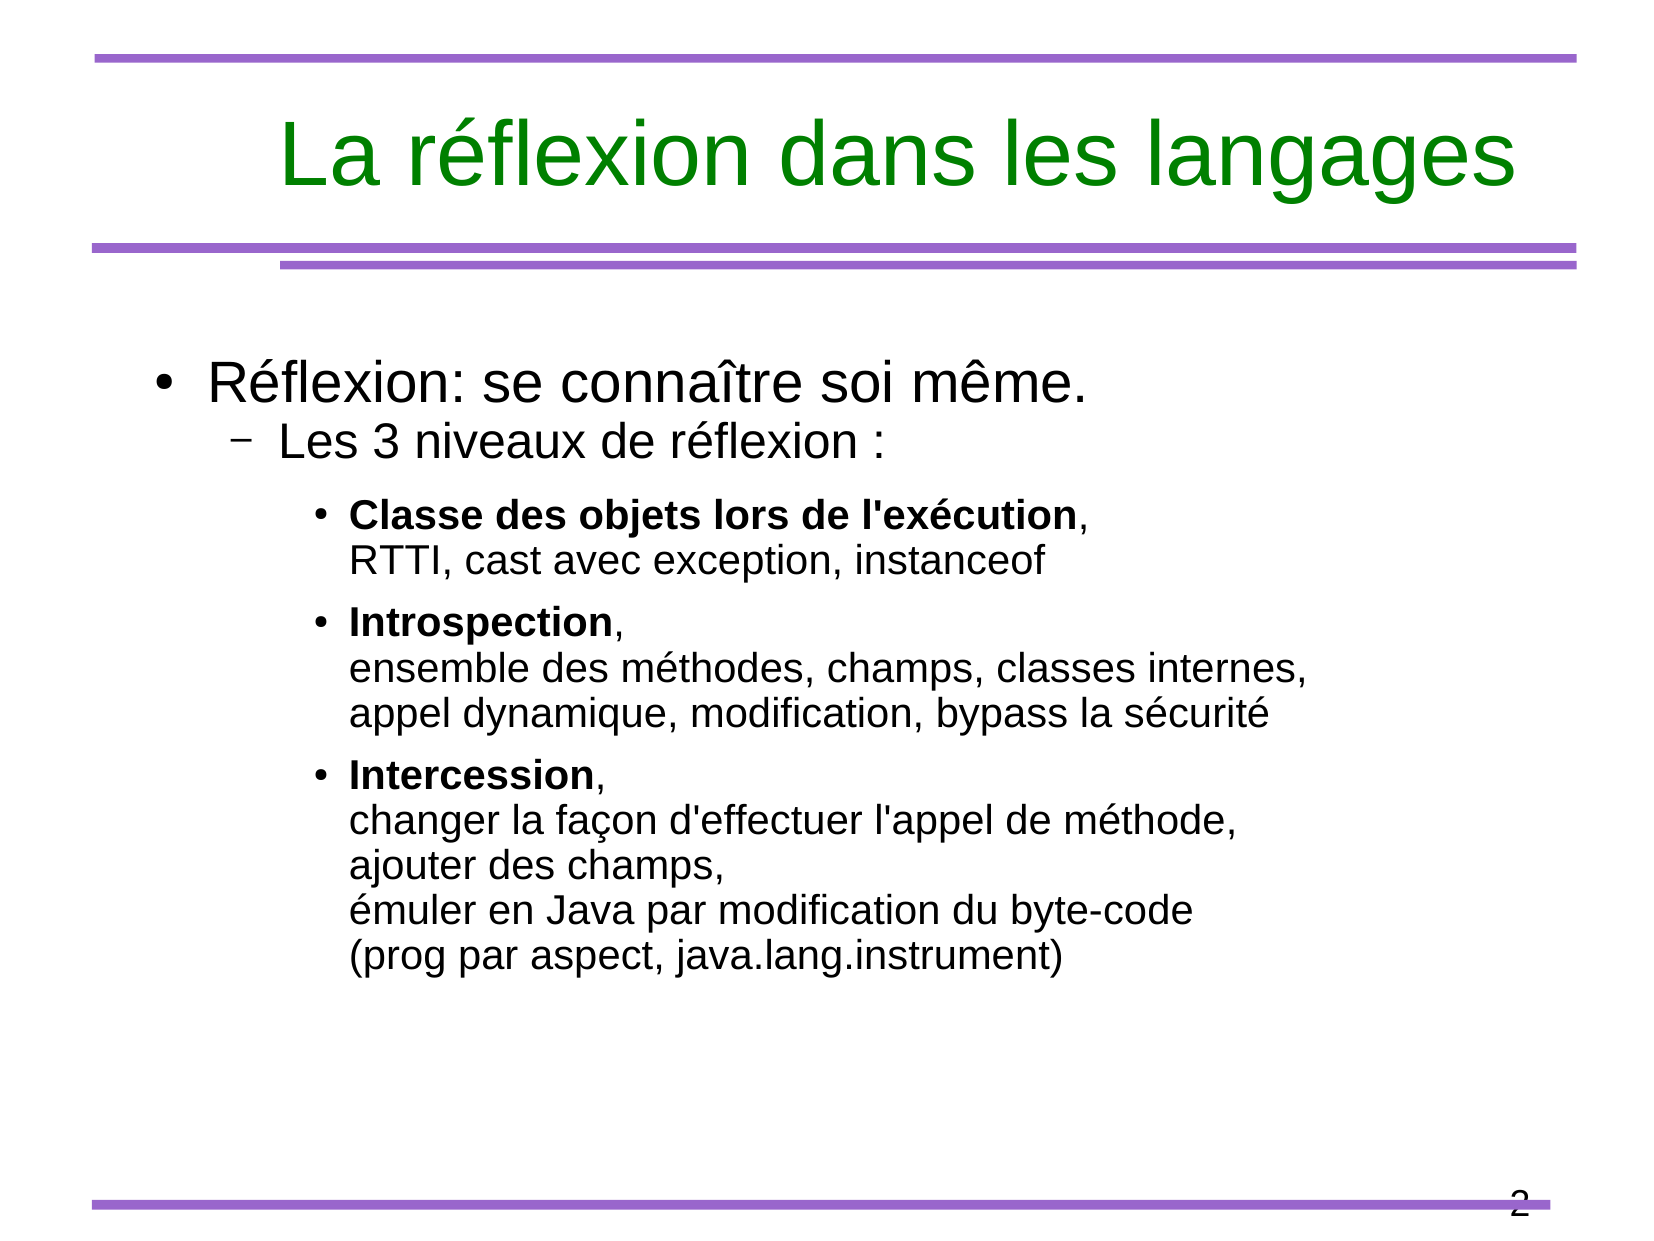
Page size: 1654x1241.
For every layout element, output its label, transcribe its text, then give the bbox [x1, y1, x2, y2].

title La réflexion dans les langages [121, 42, 1534, 265]
list Réflexion: se connaître soi même. Les 3 niveaux de réflexion : Classe des objets lors de l'exécution, RTTI, cast avec exception, instanceof Introspection, ensemble des méthodes, champs, classes internes, appel dynamique, modification, bypass la sécurité Intercession, changer la façon d'effectuer l'appel de méthode, ajouter des champs, émuler en Java par modification du byte-code (prog par aspect, java.lang.instrument) [121, 344, 1534, 1142]
